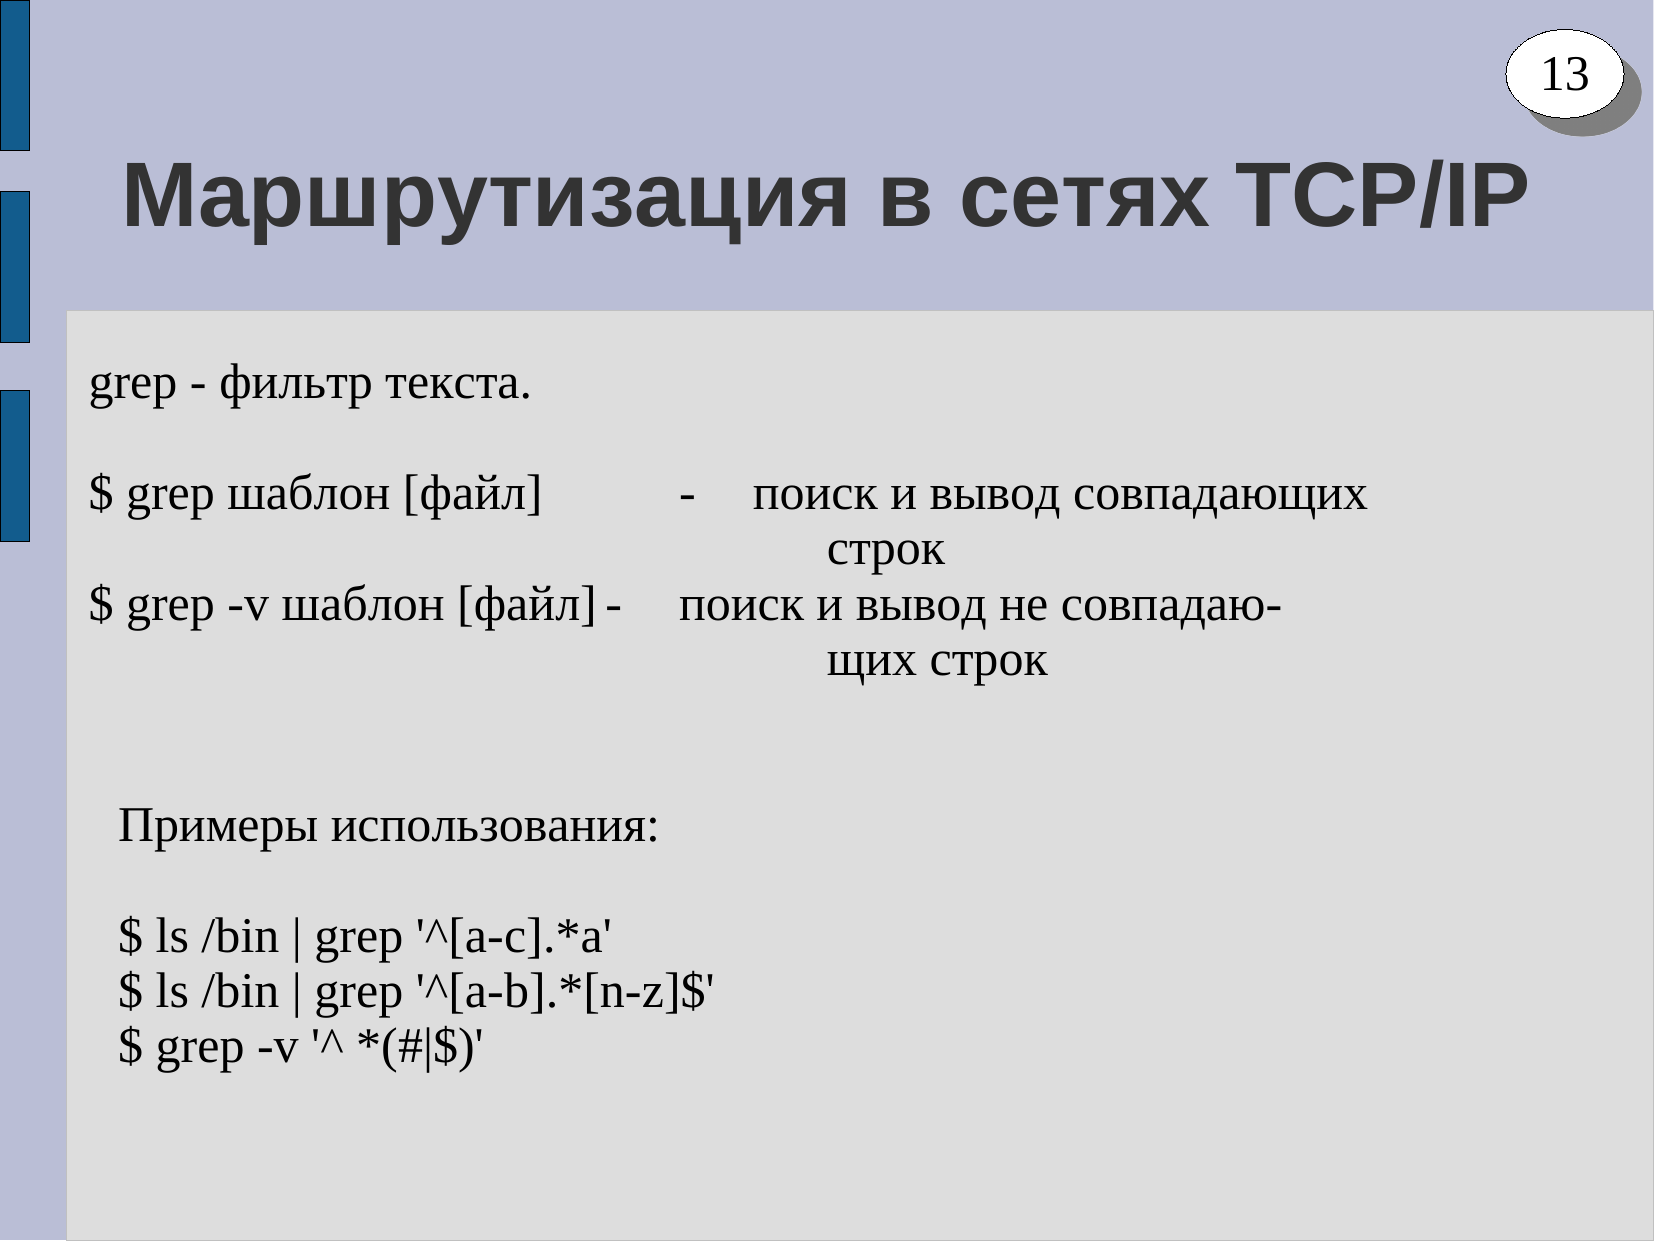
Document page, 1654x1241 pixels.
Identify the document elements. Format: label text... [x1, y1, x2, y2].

text_box 13 [1505, 29, 1625, 119]
text_box grep - фильтр текста. $ grep шаблон [файл] - поиск и вывод совпадающих строк $ grep -v шаблон [файл] - поиск и вывод не совпадаю- щих строк [88, 354, 1580, 719]
title Маршрутизация в сетях TCP/IP [121, 83, 1534, 307]
text_box Примеры использования: $ ls /bin | grep '^[a-c].*a' $ ls /bin | grep '^[a-b].*[n-z]$' $ grep -v '^ *(#|$)' [118, 797, 918, 1102]
